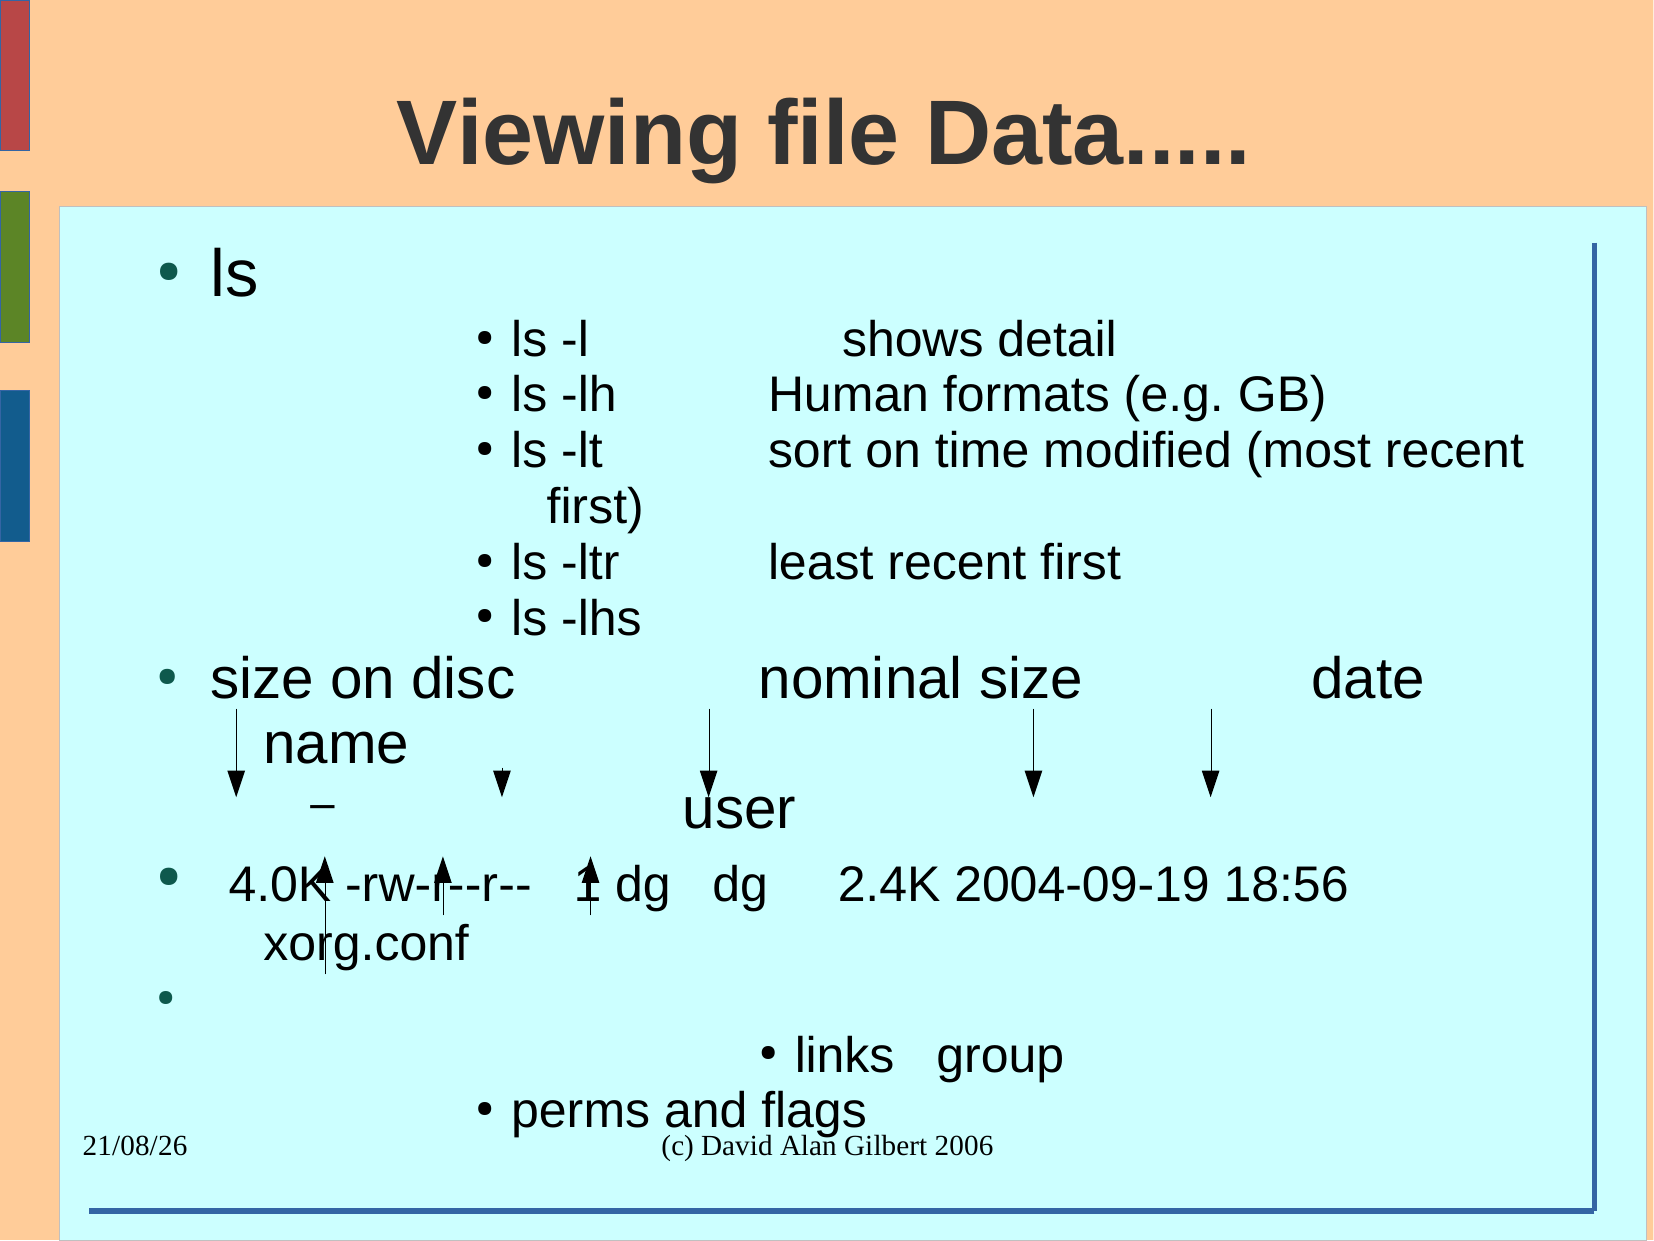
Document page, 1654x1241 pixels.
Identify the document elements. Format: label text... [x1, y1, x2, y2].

title Viewing file Data..... [118, 29, 1531, 237]
list ls ls -l shows detail ls -lh Human formats (e.g. GB) ls -lt sort on time modified (most recent first) ls -ltr least recent first ls -lhs size on disc nominal size date name user 4.0K -rw-r--r-- 1 dg dg 2.4K 2004-09-19 18:56 xorg.conf links group perms and flags [121, 236, 1534, 1127]
